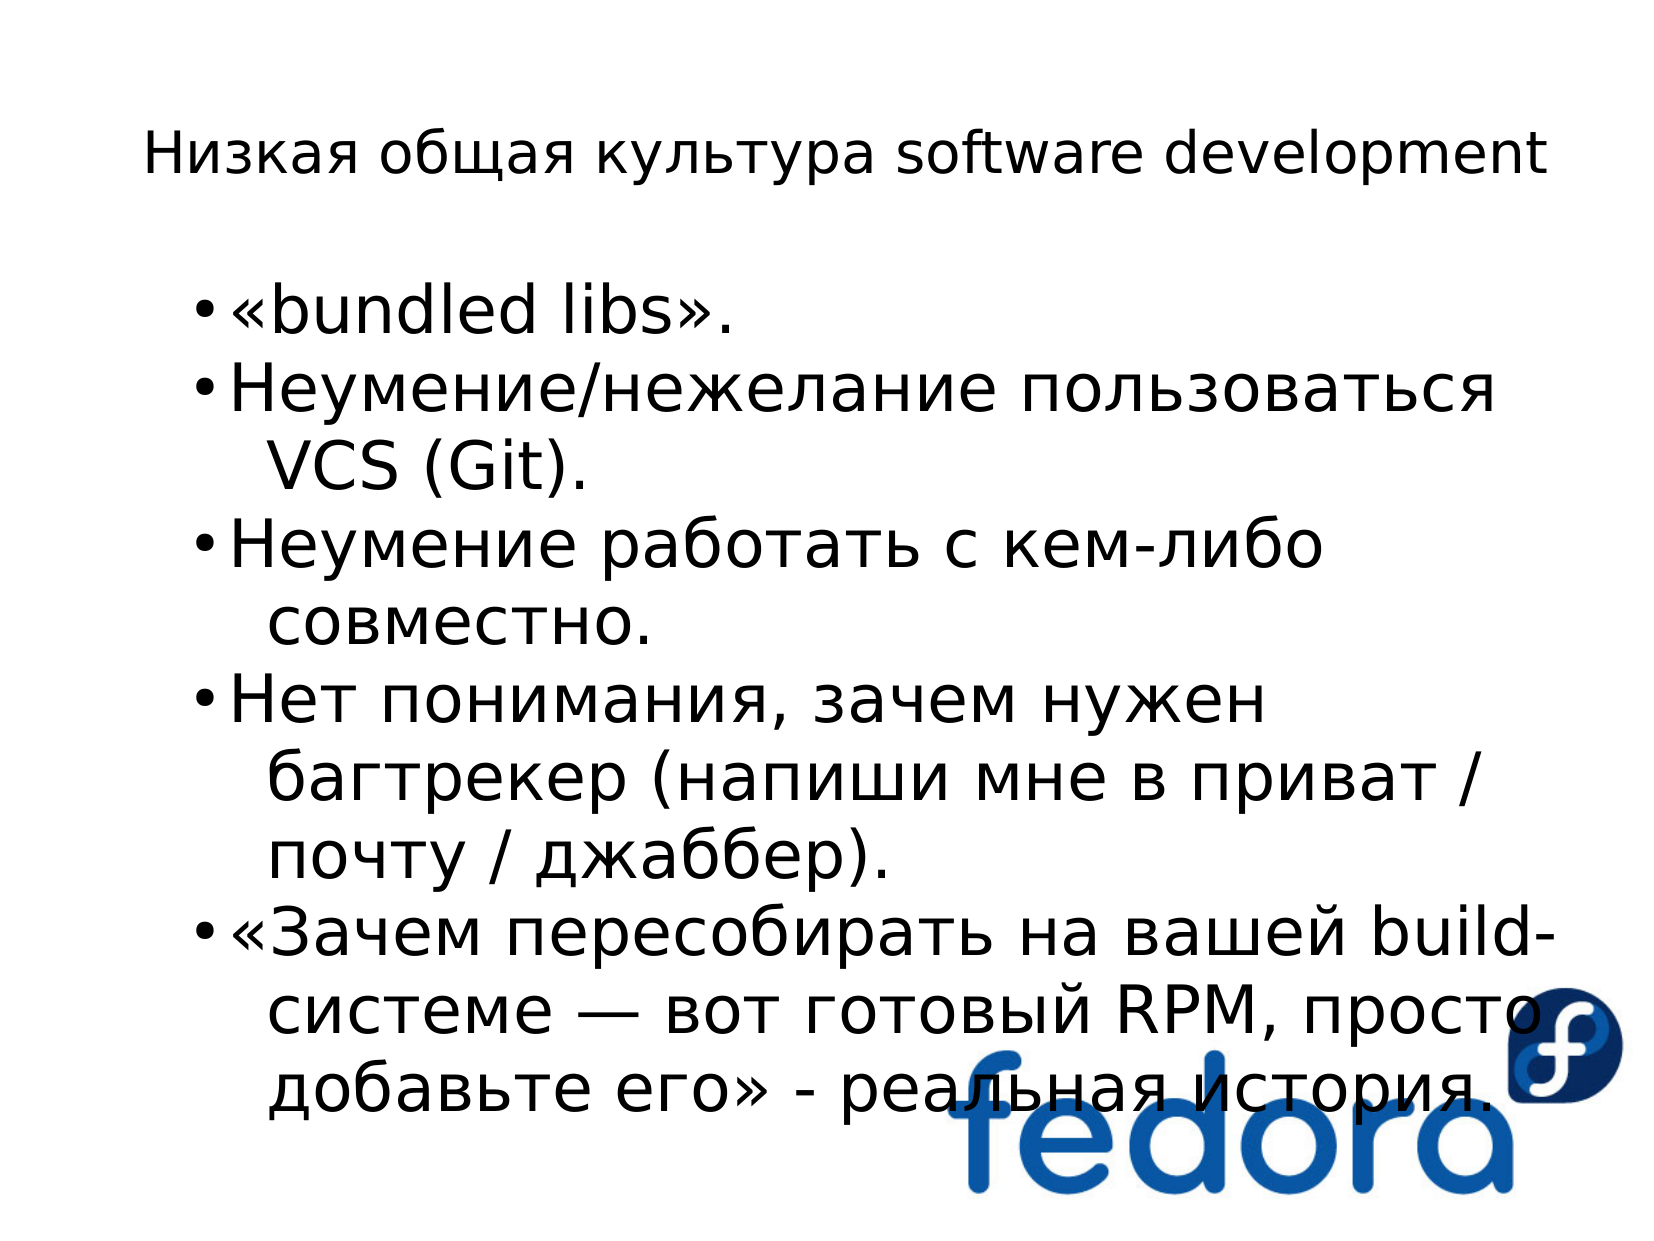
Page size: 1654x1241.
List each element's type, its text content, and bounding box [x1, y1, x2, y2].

picture [925, 967, 1638, 1223]
title Низкая общая культура software development [82, 49, 1571, 257]
subtitle «bundled libs». Неумение/нежелание пользоваться VCS (Git). Неумение работать с кем-либо совместно. Нет понимания, зачем нужен багтрекер (напиши мне в приват / почту / джаббер). «Зачем пересобирать на вашей build-системе — вот готовый RPM, просто добавьте его» - реальная история. [82, 271, 1571, 1128]
